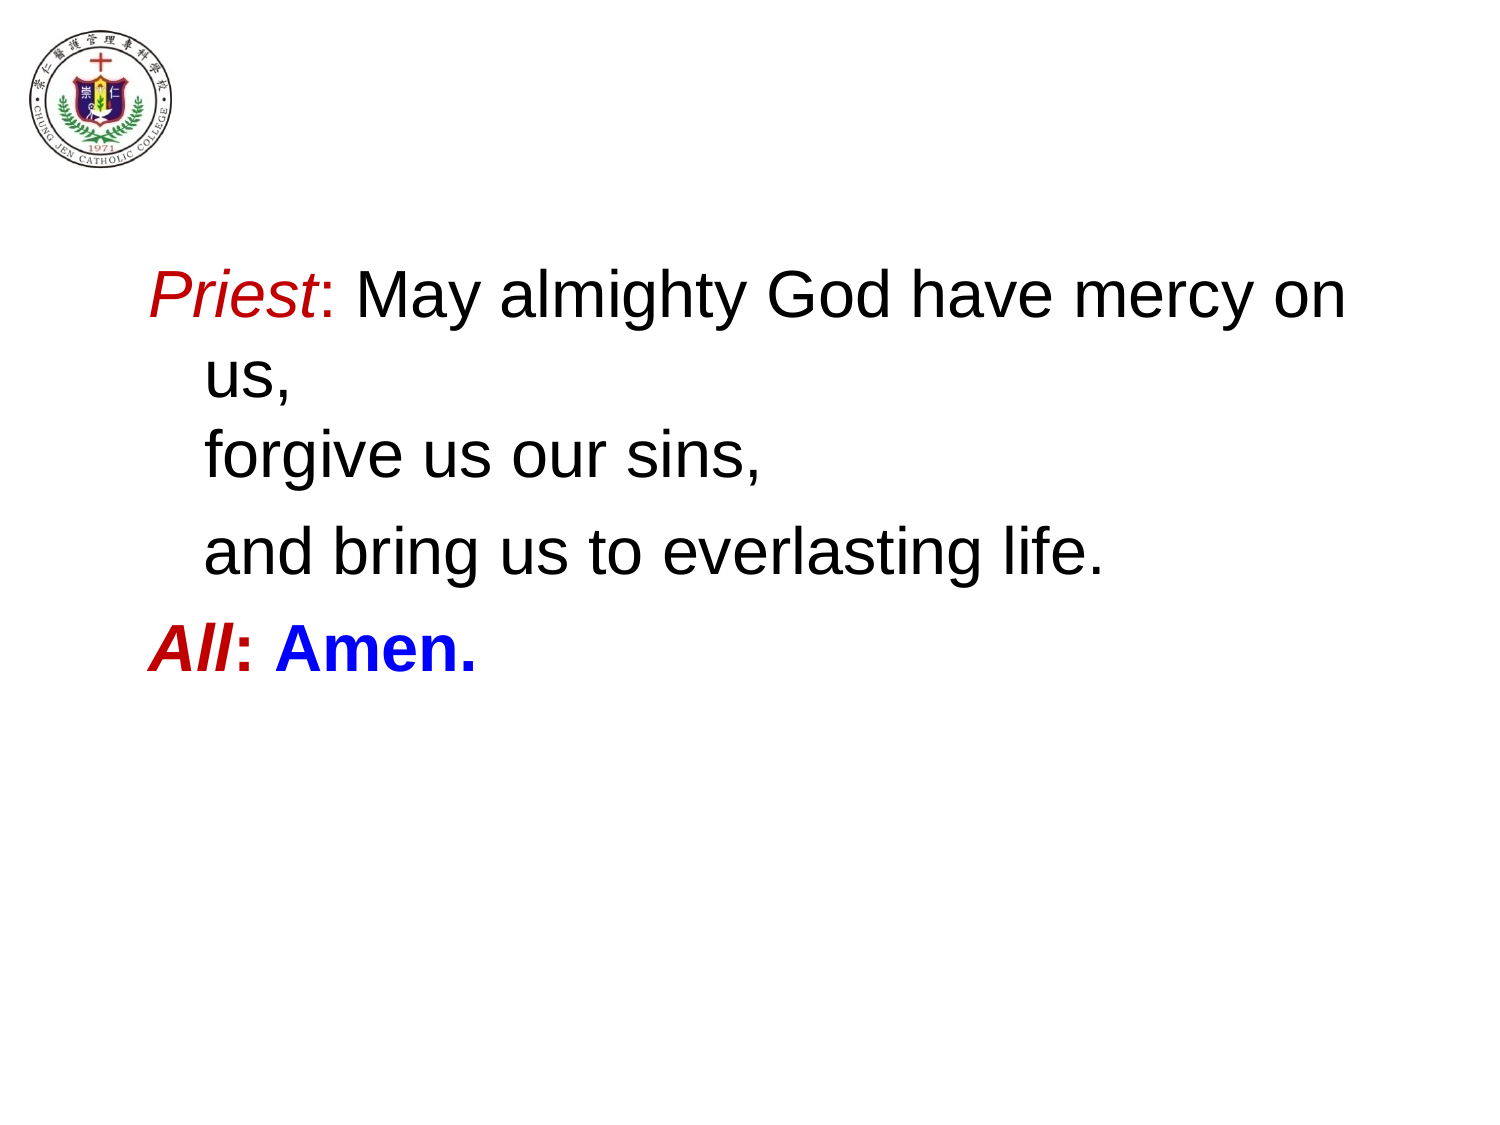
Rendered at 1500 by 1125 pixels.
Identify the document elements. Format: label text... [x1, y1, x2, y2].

list Priest: May almighty God have mercy on us, forgive us our sins, and bring us to everlasting life. All: Amen. [76, 243, 1427, 986]
